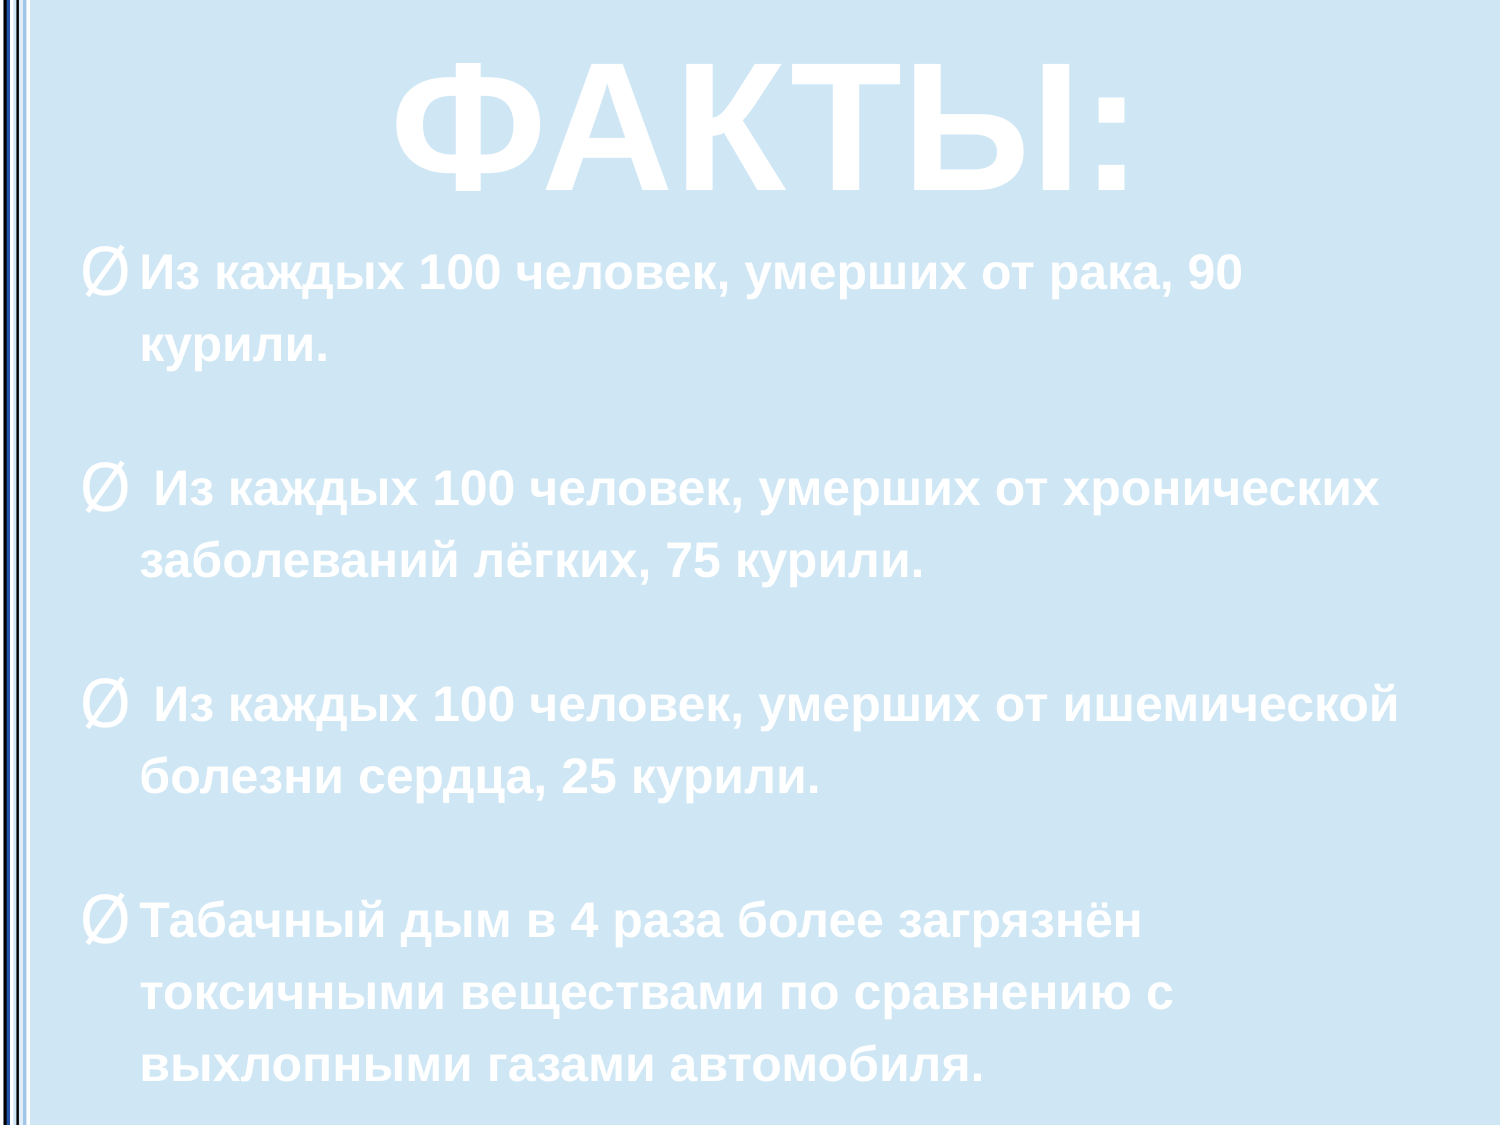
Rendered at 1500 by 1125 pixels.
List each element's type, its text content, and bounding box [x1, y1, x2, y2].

text_box ФАКТЫ: [375, 0, 1159, 219]
text_box Из каждых 100 человек, умерших от рака, 90 курили. Из каждых 100 человек, умерших от хронических заболеваний лёгких, 75 курили. Из каждых 100 человек, умерших от ишемической болезни сердца, 25 курили. Табачный дым в 4 раза более загрязнён токсичными веществами по сравнению с выхлопными газами автомобиля. [64, 219, 1447, 1125]
